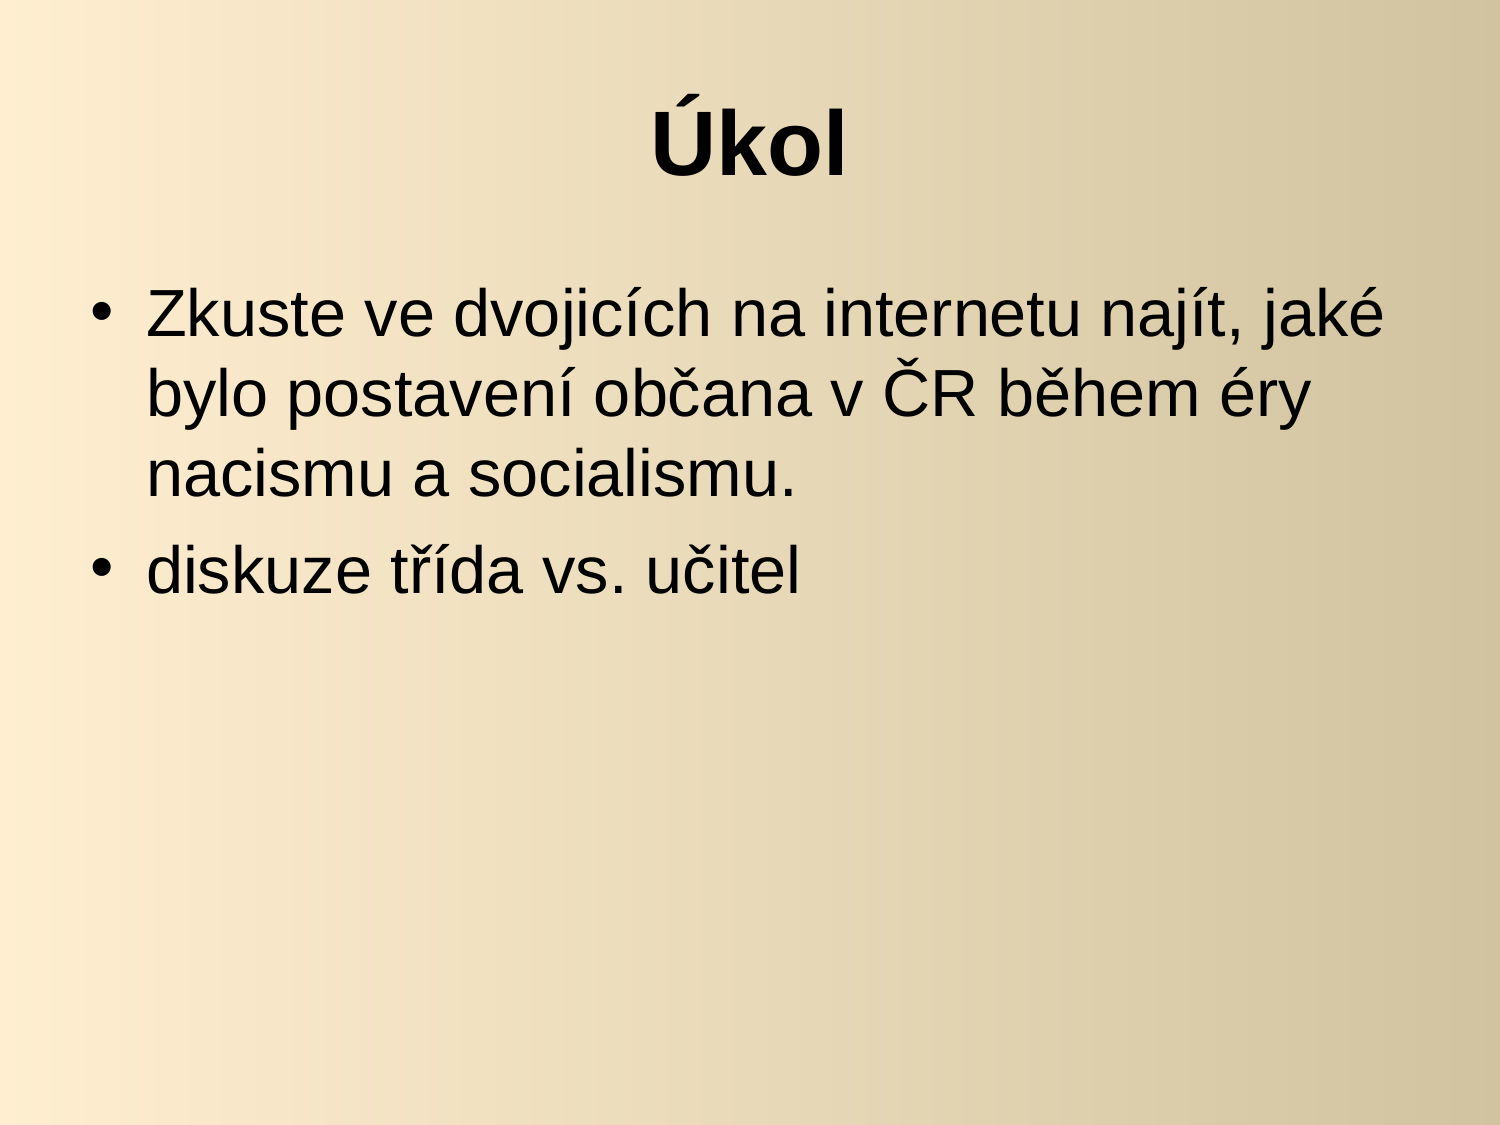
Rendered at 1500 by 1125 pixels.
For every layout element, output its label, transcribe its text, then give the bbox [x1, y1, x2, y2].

list Zkuste ve dvojicích na internetu najít, jaké bylo postavení občana v ČR během éry nacismu a socialismu. diskuze třída vs. učitel [75, 262, 1447, 1006]
title Úkol [75, 45, 1426, 233]
